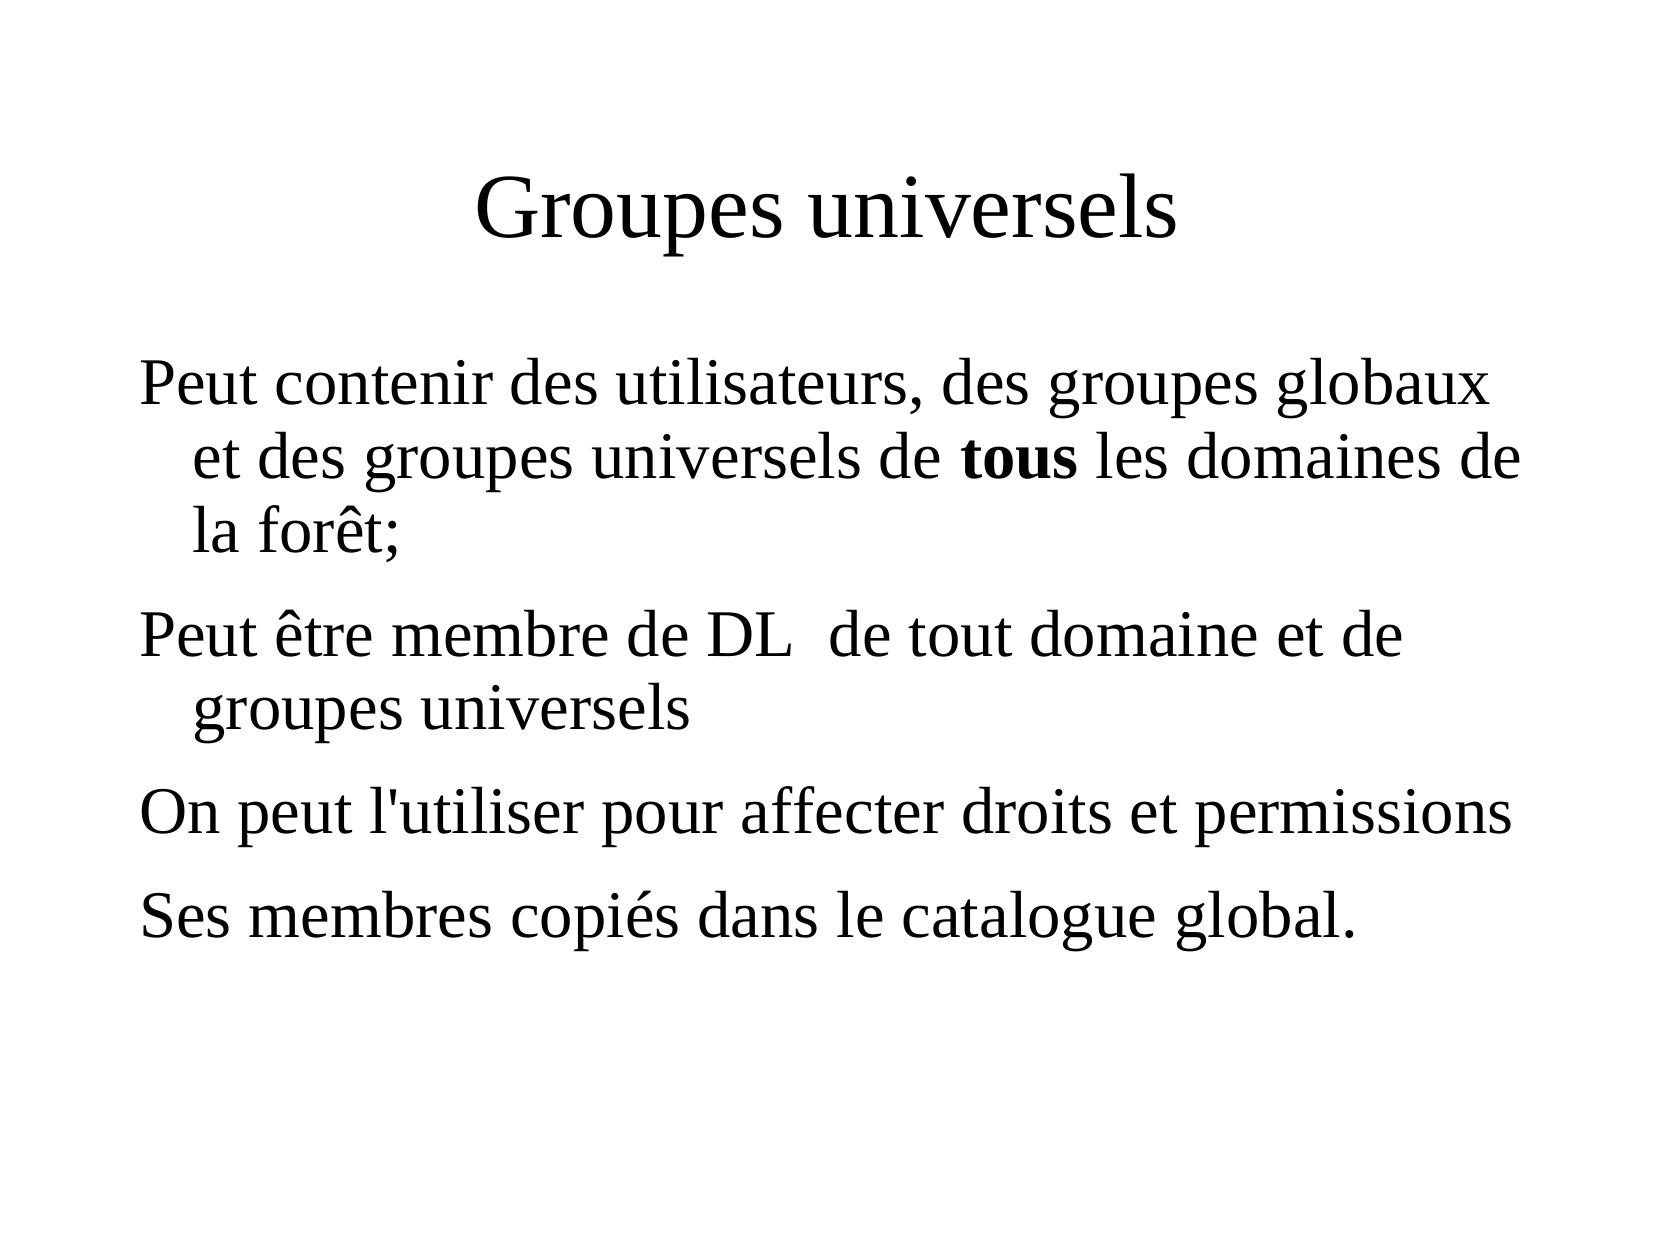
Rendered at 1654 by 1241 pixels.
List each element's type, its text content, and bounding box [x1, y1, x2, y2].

title Groupes universels [121, 102, 1534, 311]
list Peut contenir des utilisateurs, des groupes globaux et des groupes universels de tous les domaines de la forêt; Peut être membre de DL de tout domaine et de groupes universels On peut l'utiliser pour affecter droits et permissions Ses membres copiés dans le catalogue global. [121, 344, 1534, 1127]
